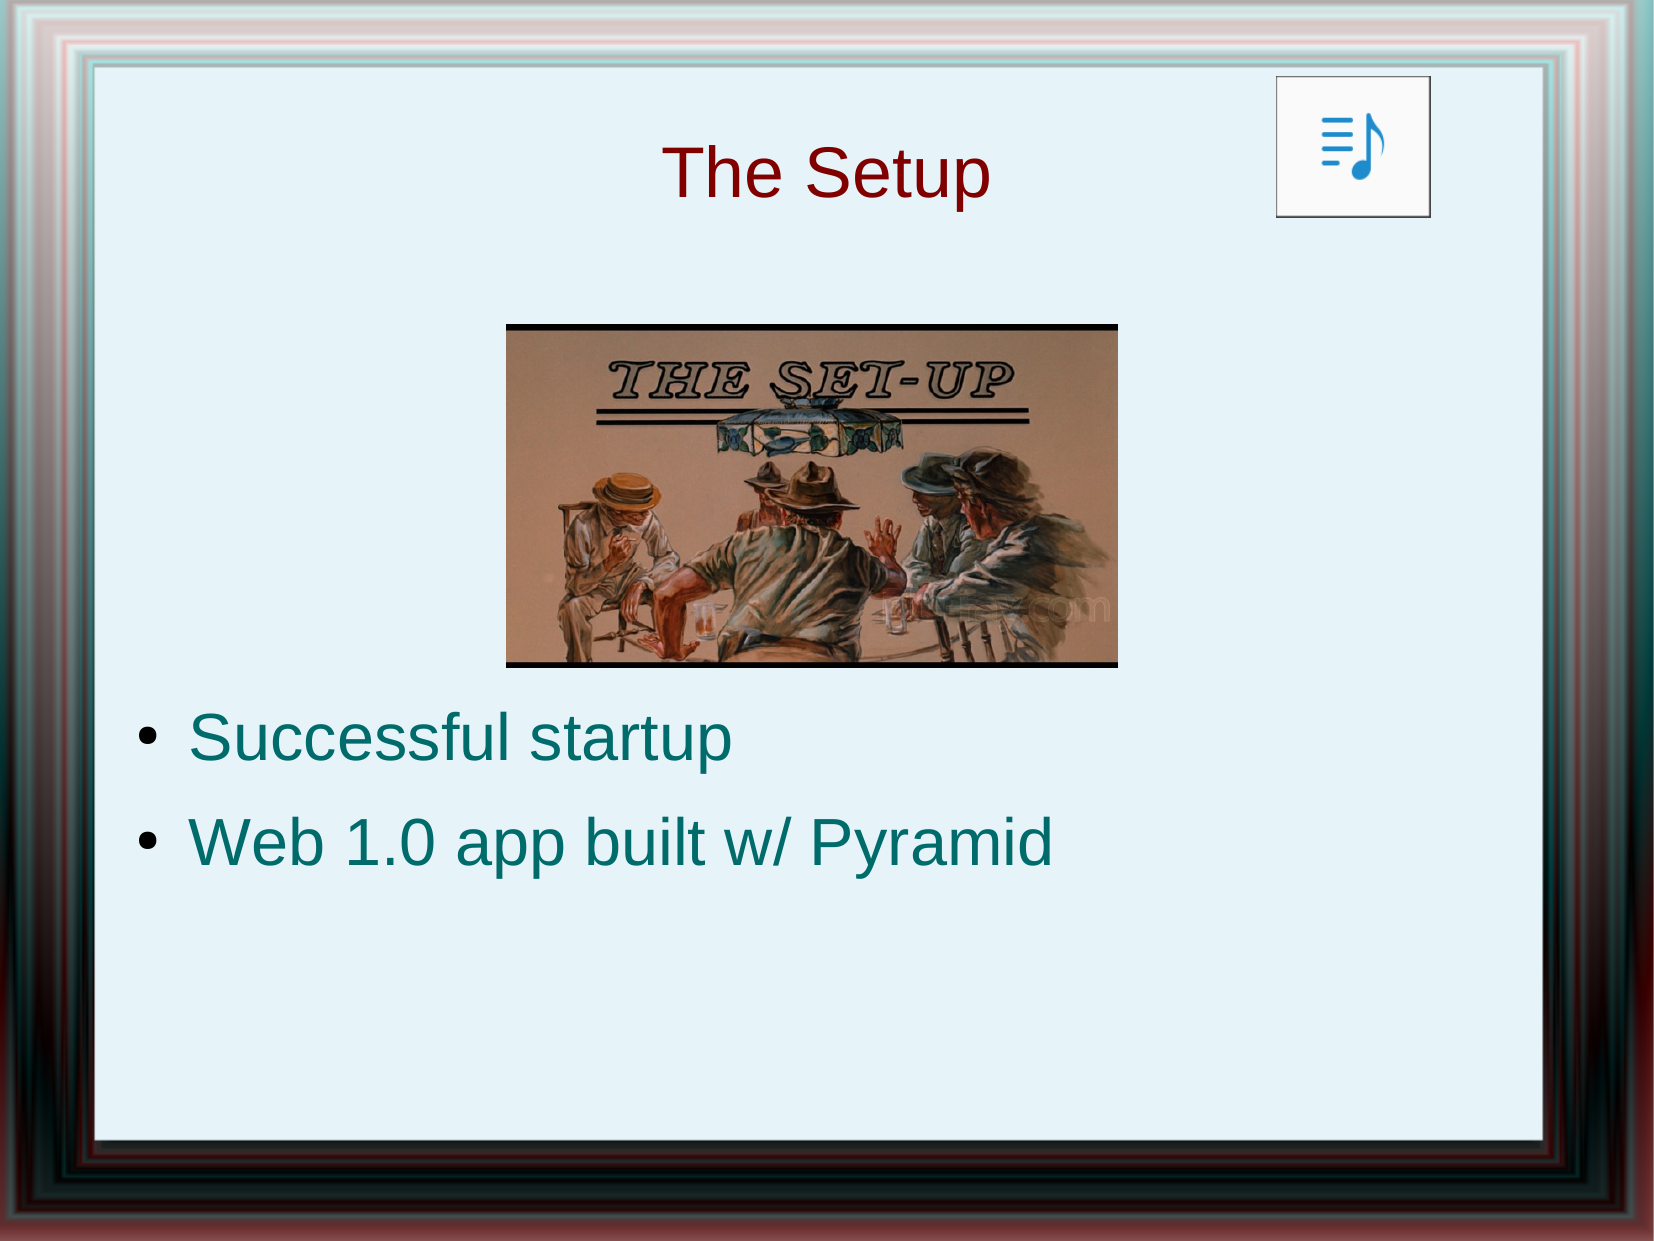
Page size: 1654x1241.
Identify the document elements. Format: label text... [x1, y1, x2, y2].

title The Setup [118, 88, 1536, 257]
list Successful startup Web 1.0 app built w/ Pyramid [118, 700, 1506, 1044]
text_box [1275, 75, 1432, 219]
picture [0, 0, 1654, 1241]
